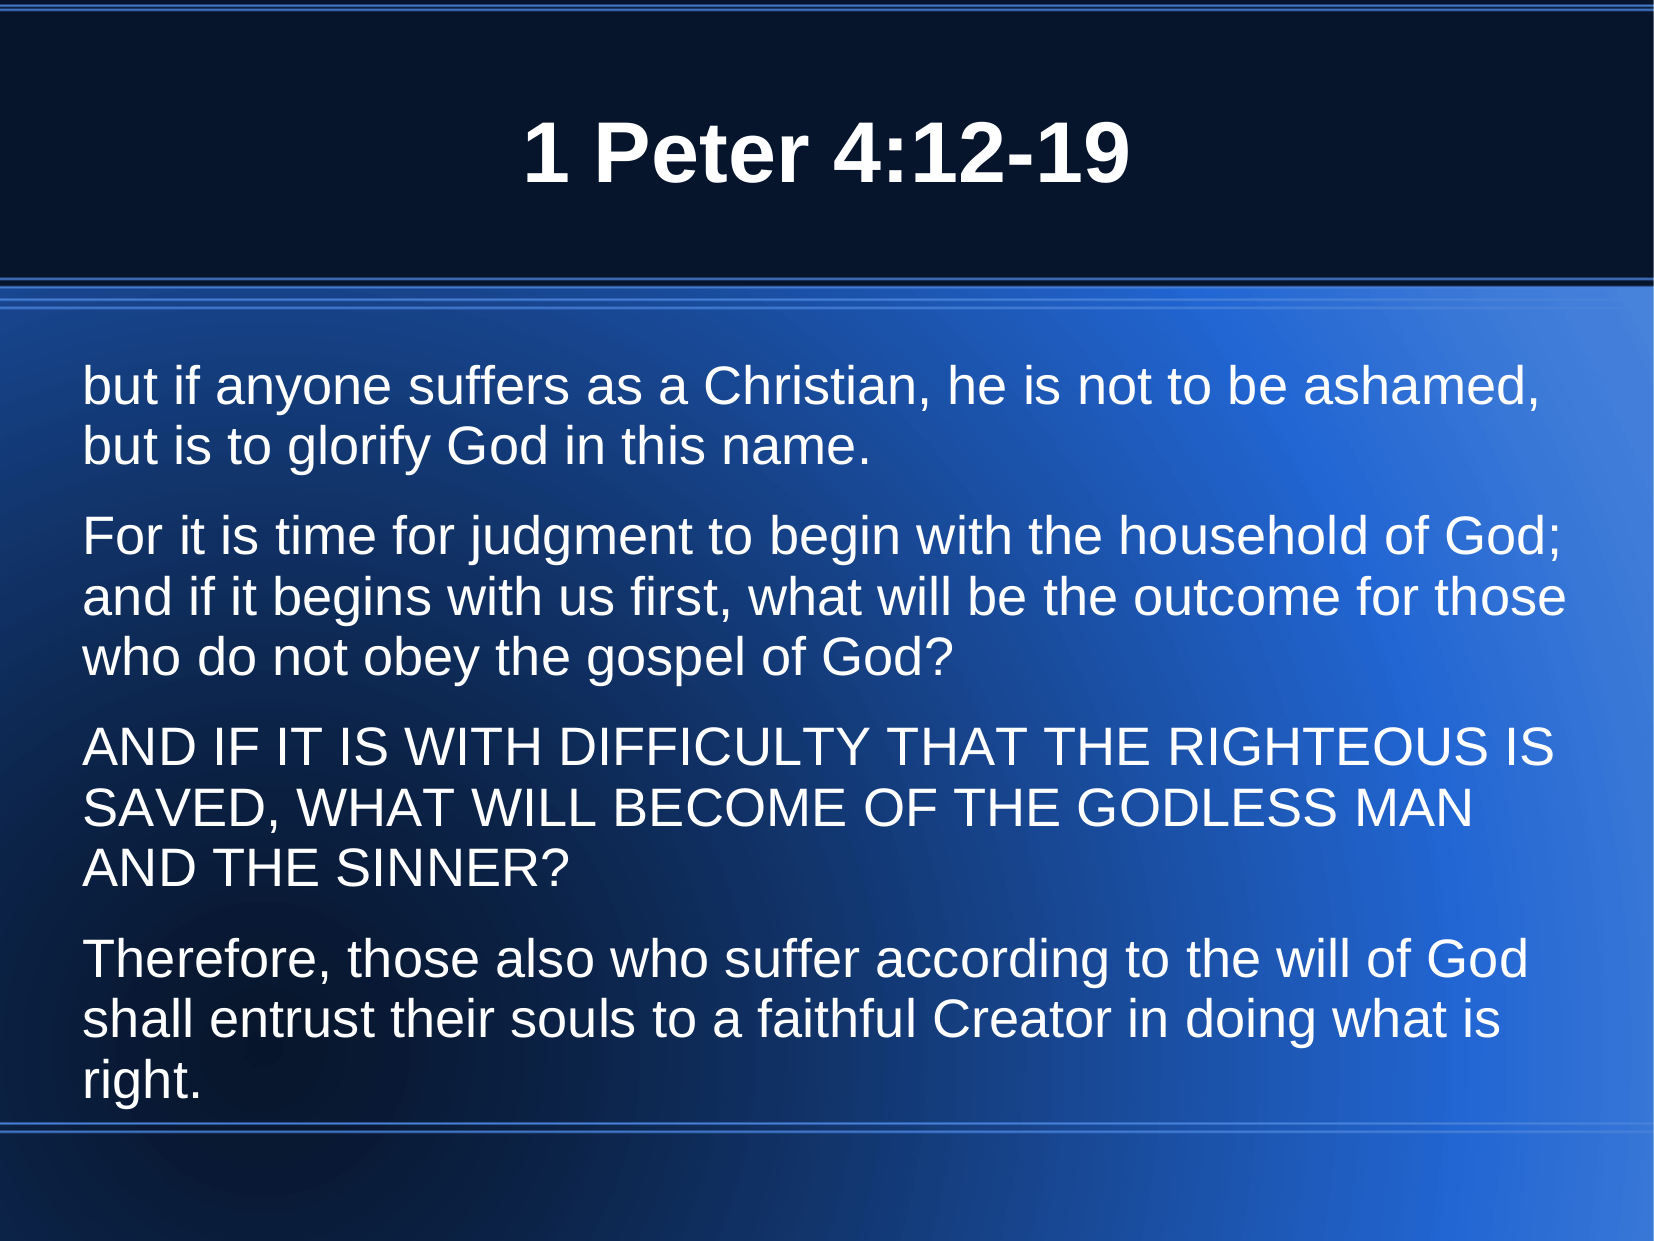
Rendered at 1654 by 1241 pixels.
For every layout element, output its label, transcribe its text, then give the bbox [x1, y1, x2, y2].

list but if anyone suffers as a Christian, he is not to be ashamed, but is to glorify God in this name. For it is time for judgment to begin with the household of God; and if it begins with us first, what will be the outcome for those who do not obey the gospel of God? AND IF IT IS WITH DIFFICULTY THAT THE RIGHTEOUS IS SAVED, WHAT WILL BECOME OF THE GODLESS MAN AND THE SINNER? Therefore, those also who suffer according to the will of God shall entrust their souls to a faithful Creator in doing what is right. [82, 355, 1571, 1214]
picture [0, 0, 1654, 1241]
title 1 Peter 4:12-19 [82, 49, 1571, 257]
